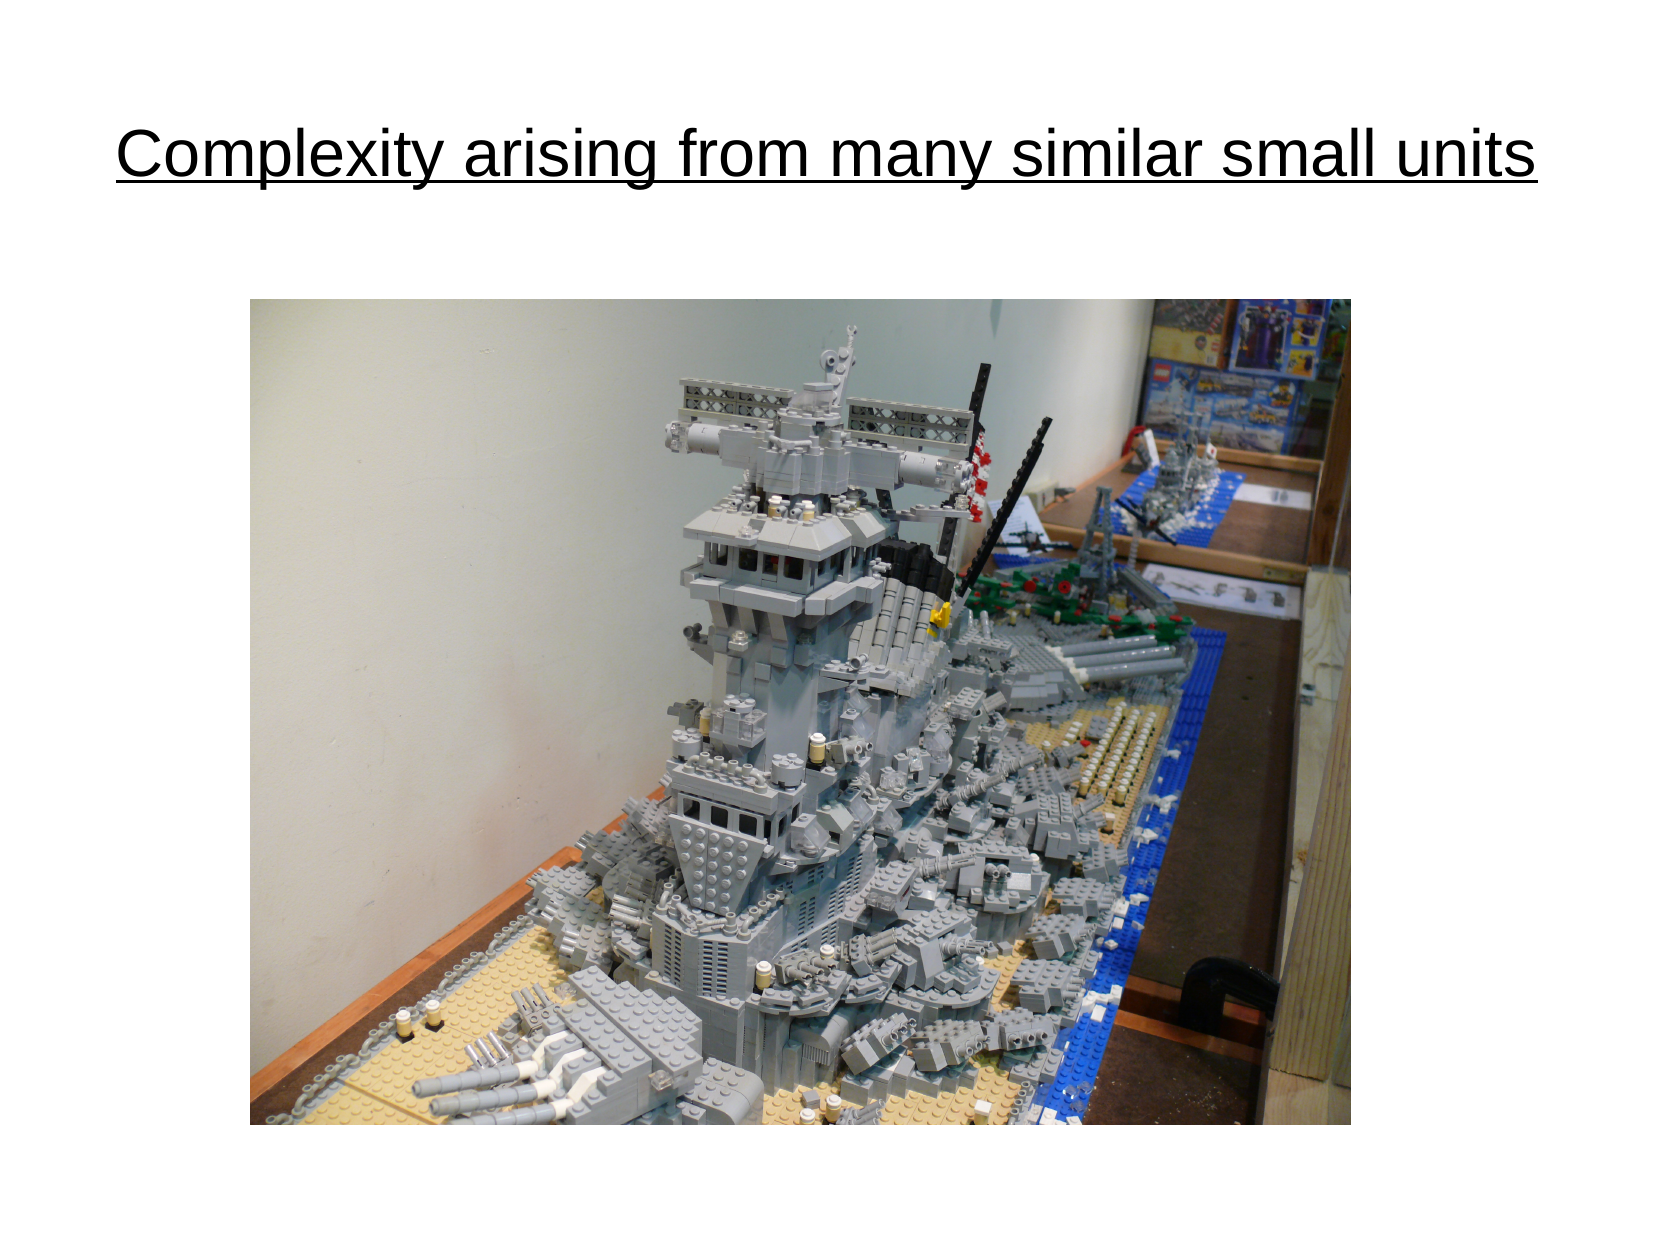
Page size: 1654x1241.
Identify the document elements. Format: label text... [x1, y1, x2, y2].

picture [250, 299, 1351, 1126]
title Complexity arising from many similar small units [82, 49, 1571, 257]
